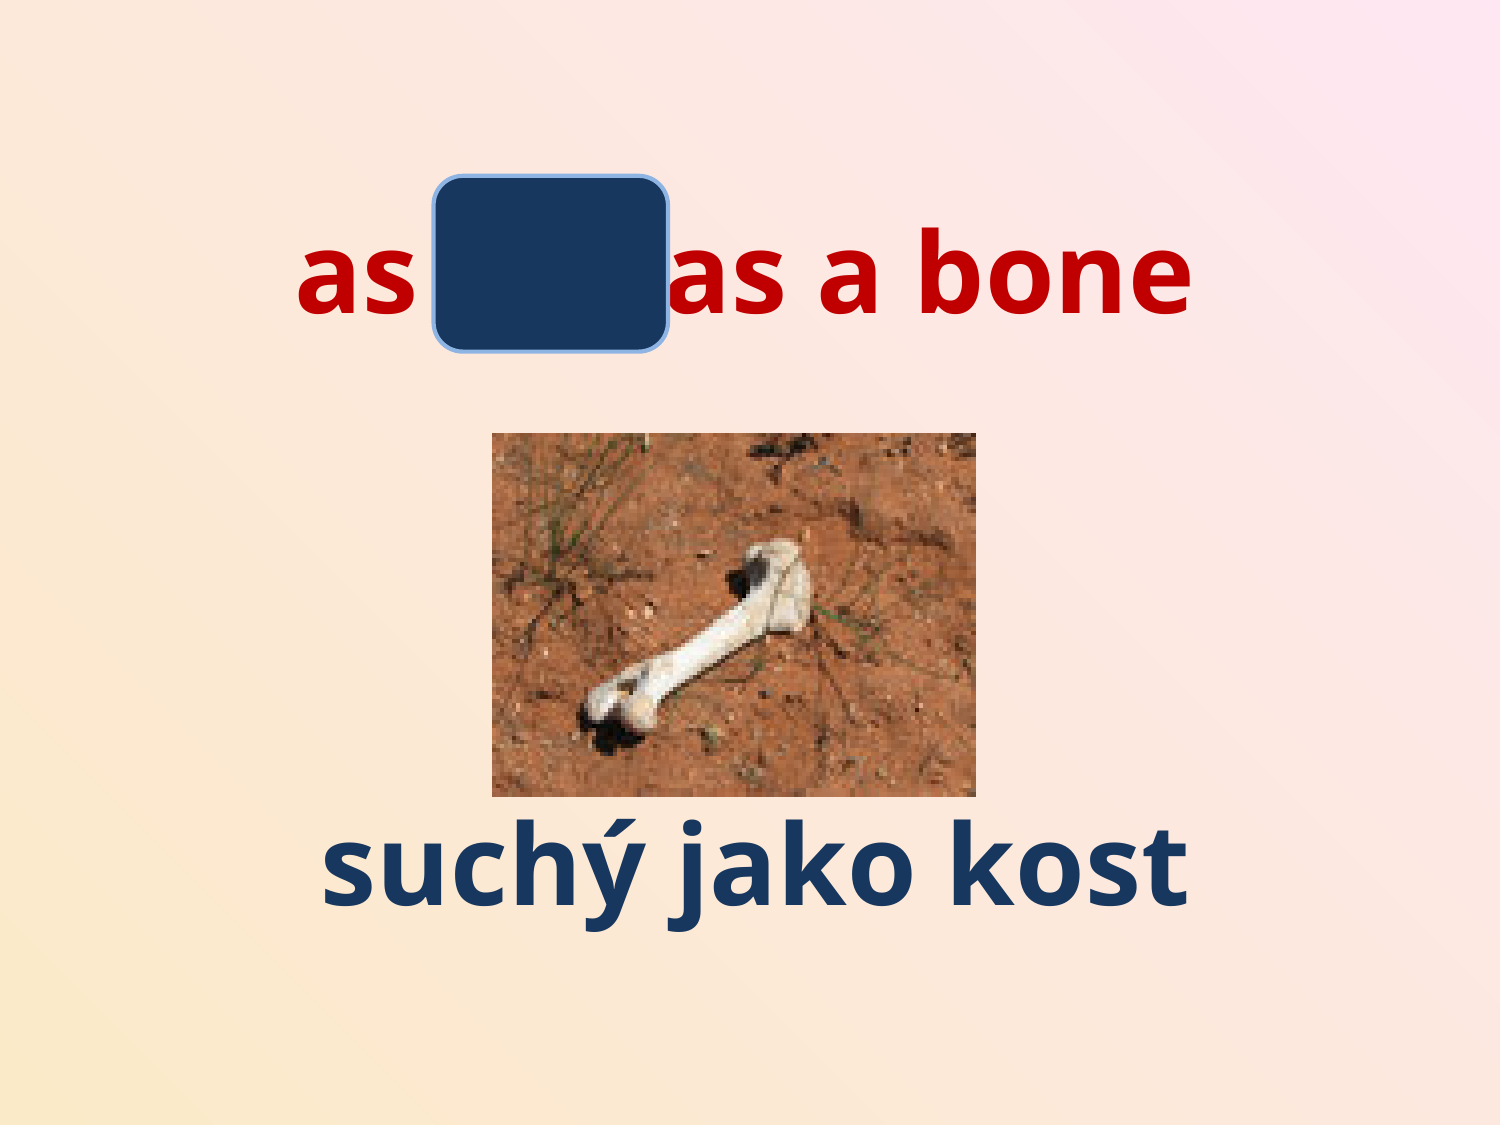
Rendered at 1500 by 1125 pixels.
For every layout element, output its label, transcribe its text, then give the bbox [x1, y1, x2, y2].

title as dry as a bone [70, 175, 1421, 364]
text_box [433, 175, 668, 352]
picture [492, 433, 976, 797]
text_box suchý jako kost [152, 785, 1360, 936]
